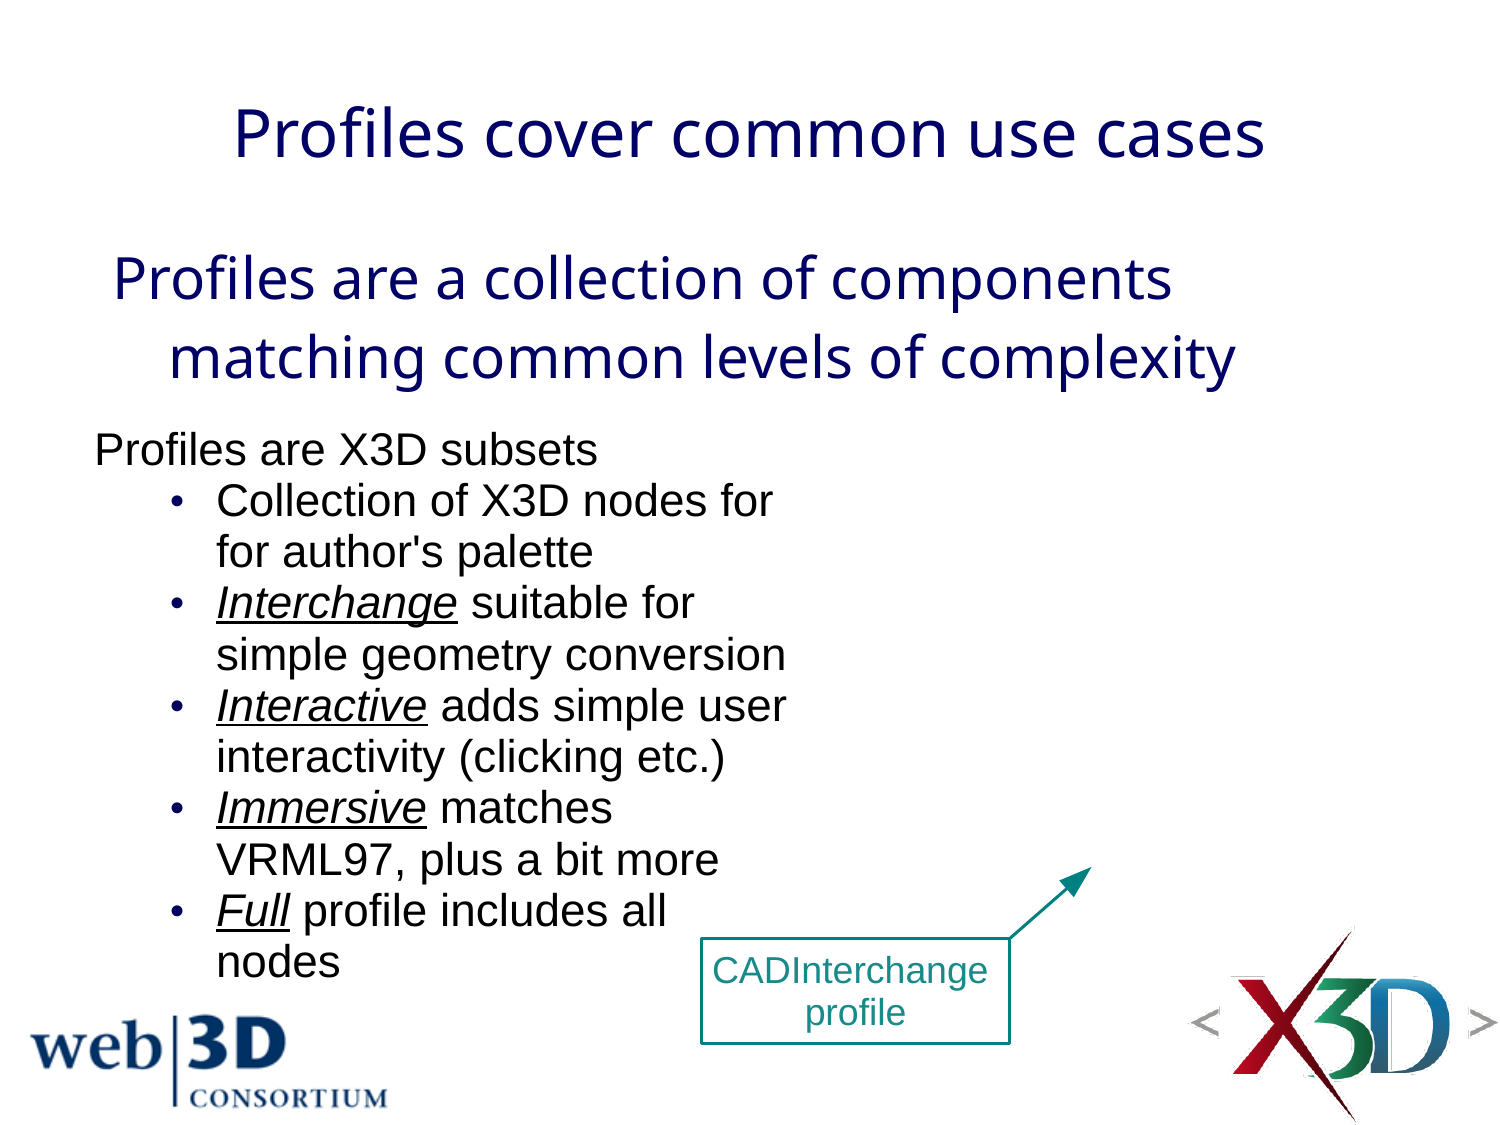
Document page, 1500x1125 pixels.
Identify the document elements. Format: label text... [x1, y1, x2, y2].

title Profiles cover common use cases [112, 37, 1388, 226]
picture [862, 392, 1500, 1125]
text_box CADInterchange profile [701, 938, 1010, 1044]
picture [12, 998, 413, 1118]
list Profiles are a collection of components matching common levels of complexity [112, 237, 1388, 413]
text_box Profiles are X3D subsets Collection of X3D nodes for for author's palette Interchange suitable for simple geometry conversion Interactive adds simple user interactivity (clicking etc.) Immersive matches VRML97, plus a bit more Full profile includes all nodes [79, 416, 808, 999]
